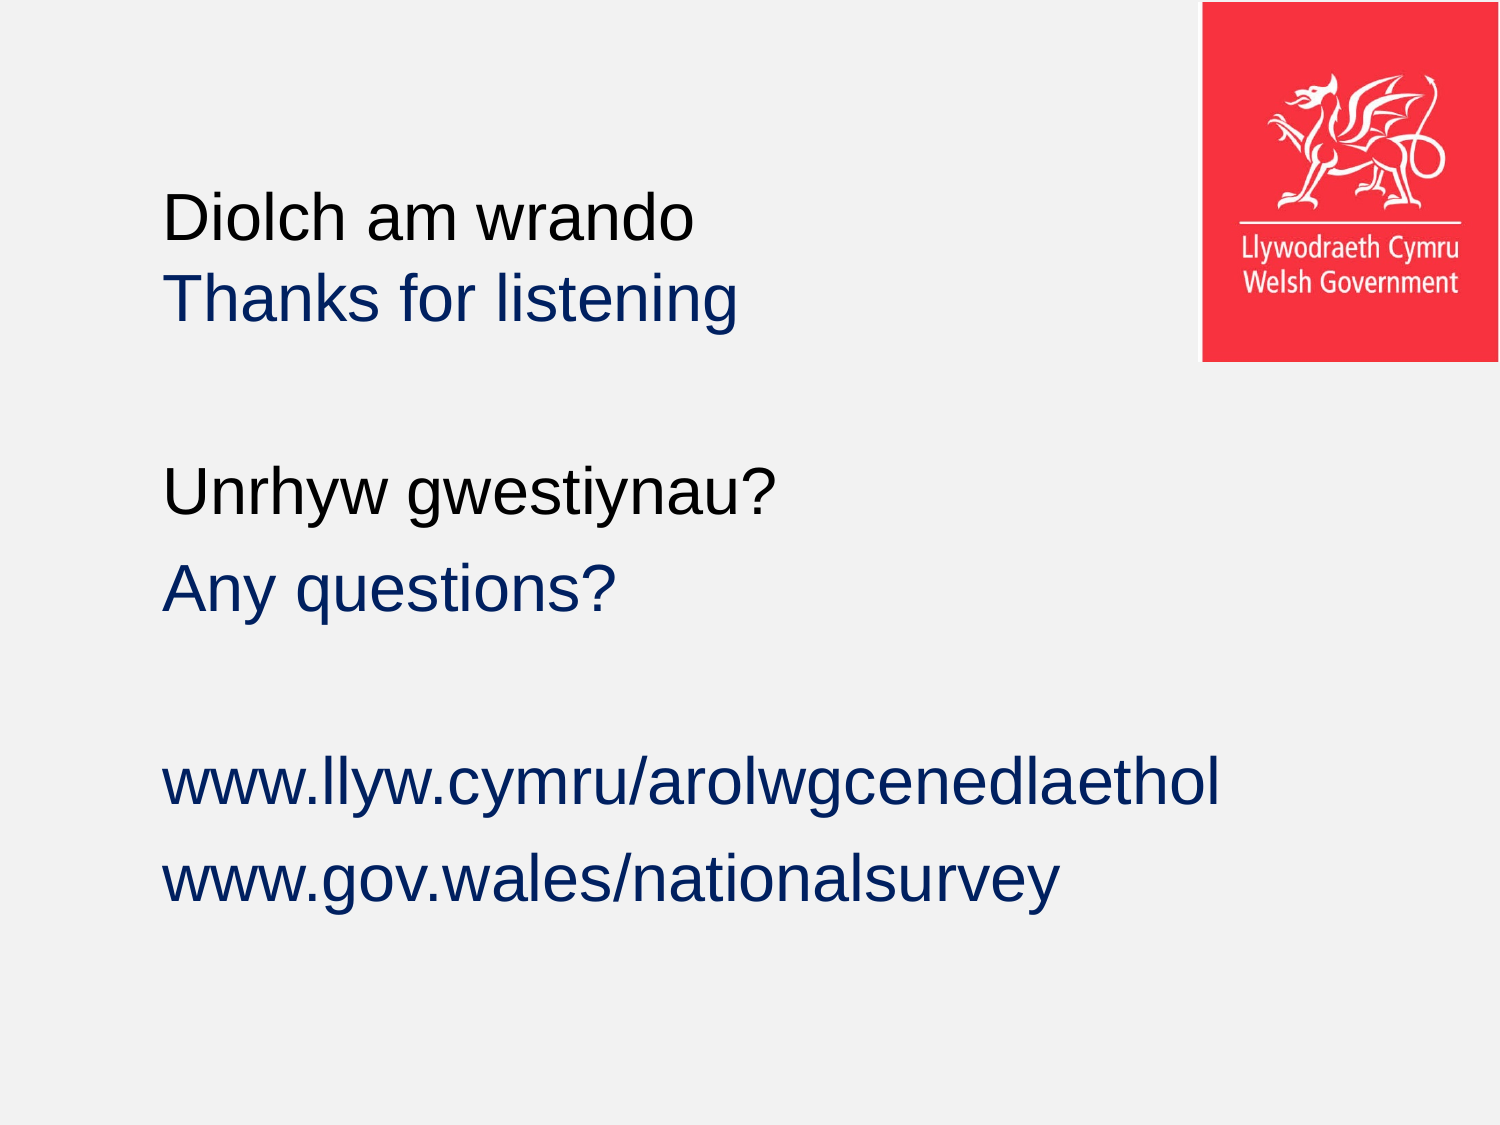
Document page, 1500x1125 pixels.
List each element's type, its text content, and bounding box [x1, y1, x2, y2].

picture [1198, 2, 1500, 362]
list Diolch am wrando Thanks for listening Unrhyw gwestiynau? Any questions? www.llyw.cymru/arolwgcenedlaethol www.gov.wales/nationalsurvey [147, 90, 1426, 1005]
